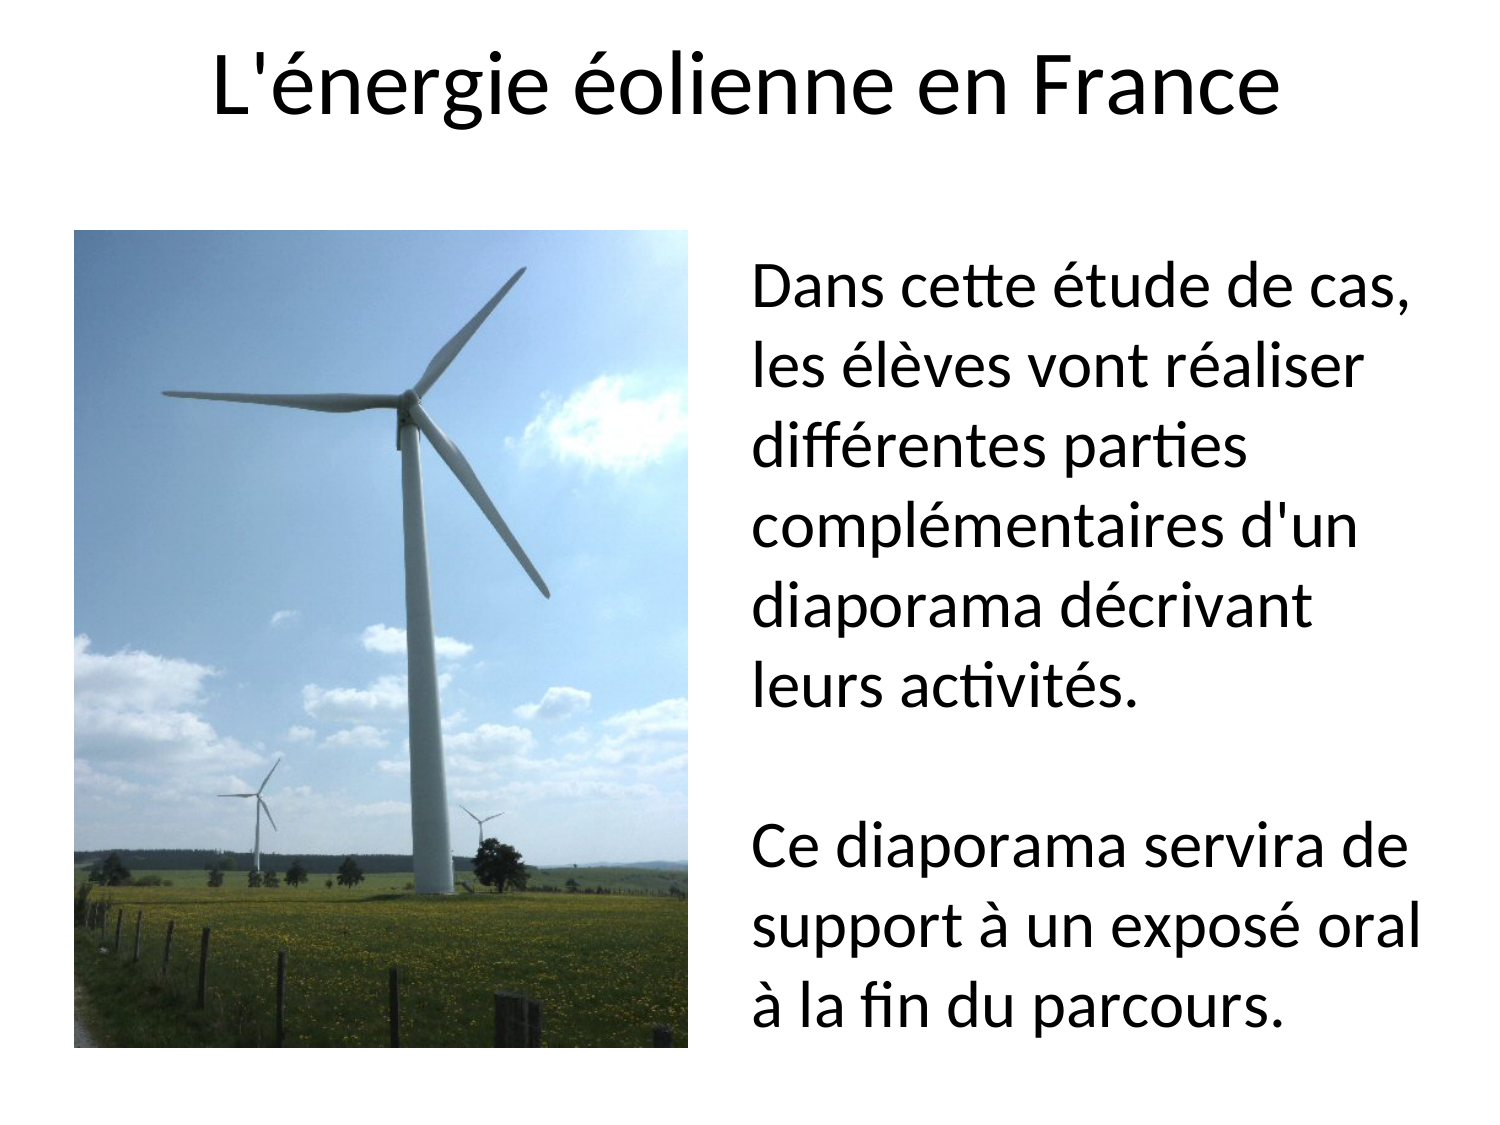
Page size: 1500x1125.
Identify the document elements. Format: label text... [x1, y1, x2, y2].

text_box Dans cette étude de cas, les élèves vont réaliser différentes parties complémentaires d'un diaporama décrivant leurs activités. Ce diaporama servira de support à un exposé oral à la fin du parcours. [737, 233, 1465, 1049]
picture [74, 230, 688, 1048]
title L'énergie éolienne en France [110, 15, 1386, 141]
